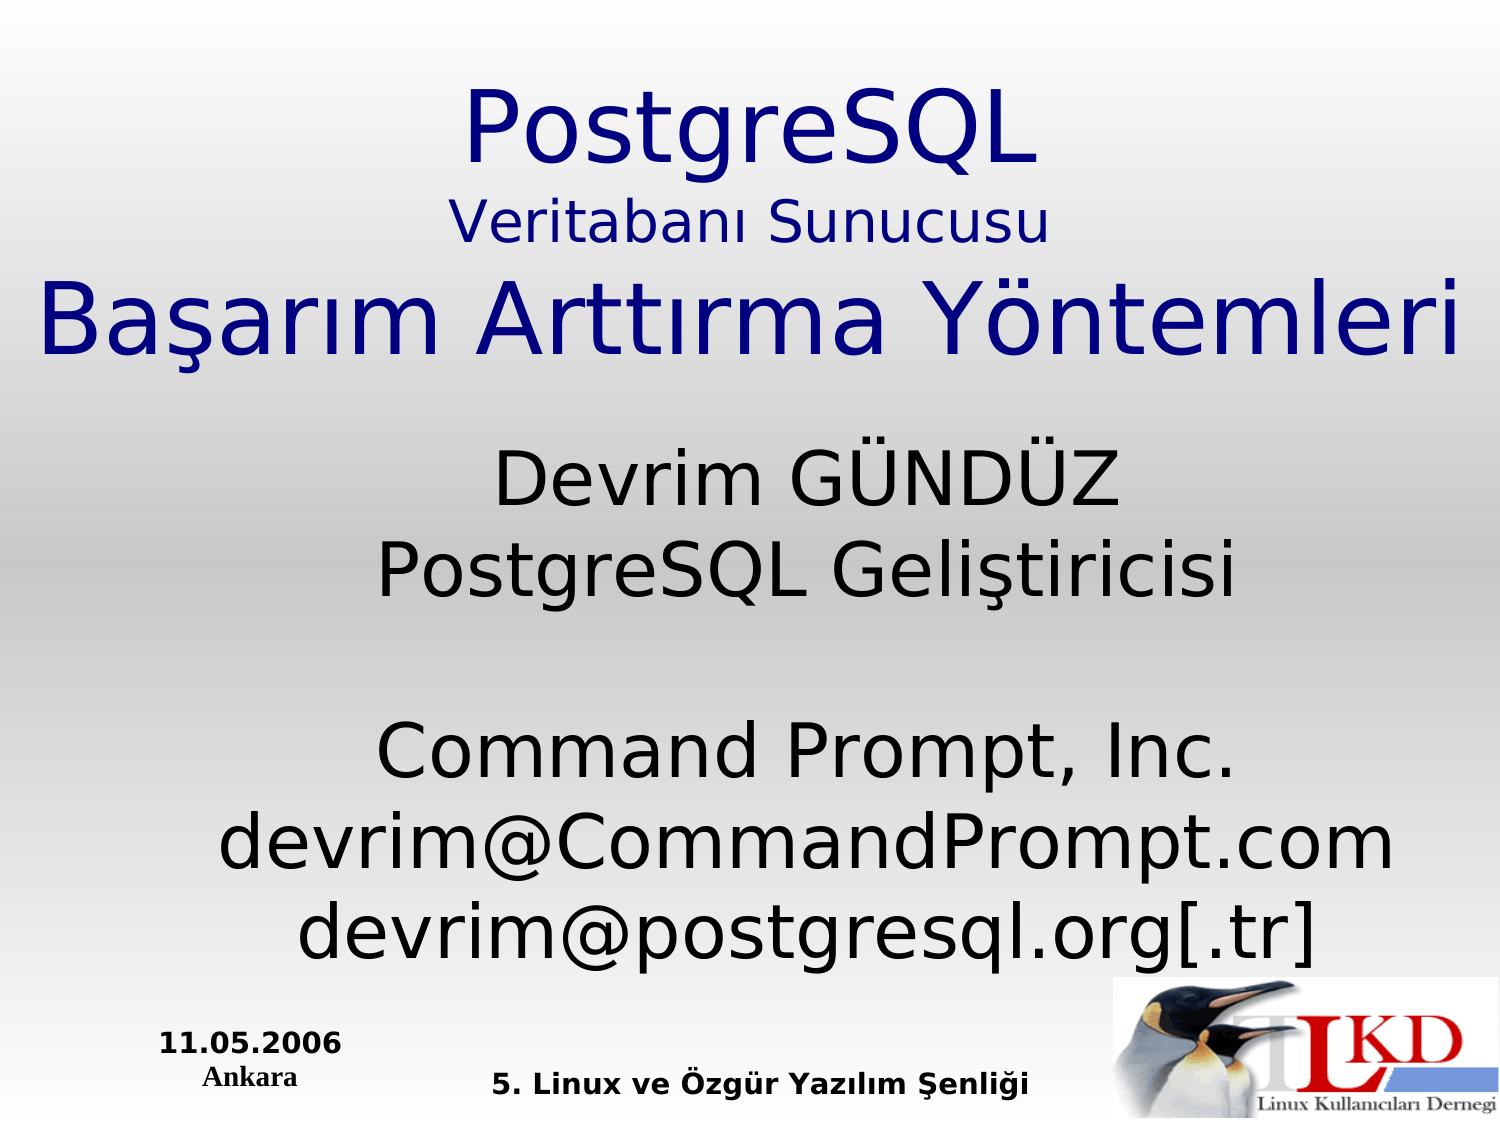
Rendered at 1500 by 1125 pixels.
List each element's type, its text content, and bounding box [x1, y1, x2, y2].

text_box Devrim GÜNDÜZ PostgreSQL Geliştiricisi Command Prompt, Inc. devrim@CommandPrompt.com devrim@postgresql.org[.tr] [217, 432, 1375, 984]
picture [1113, 977, 1499, 1118]
text_box PostgreSQL Veritabanı Sunucusu Başarım Arttırma Yöntemleri [0, 65, 1500, 380]
